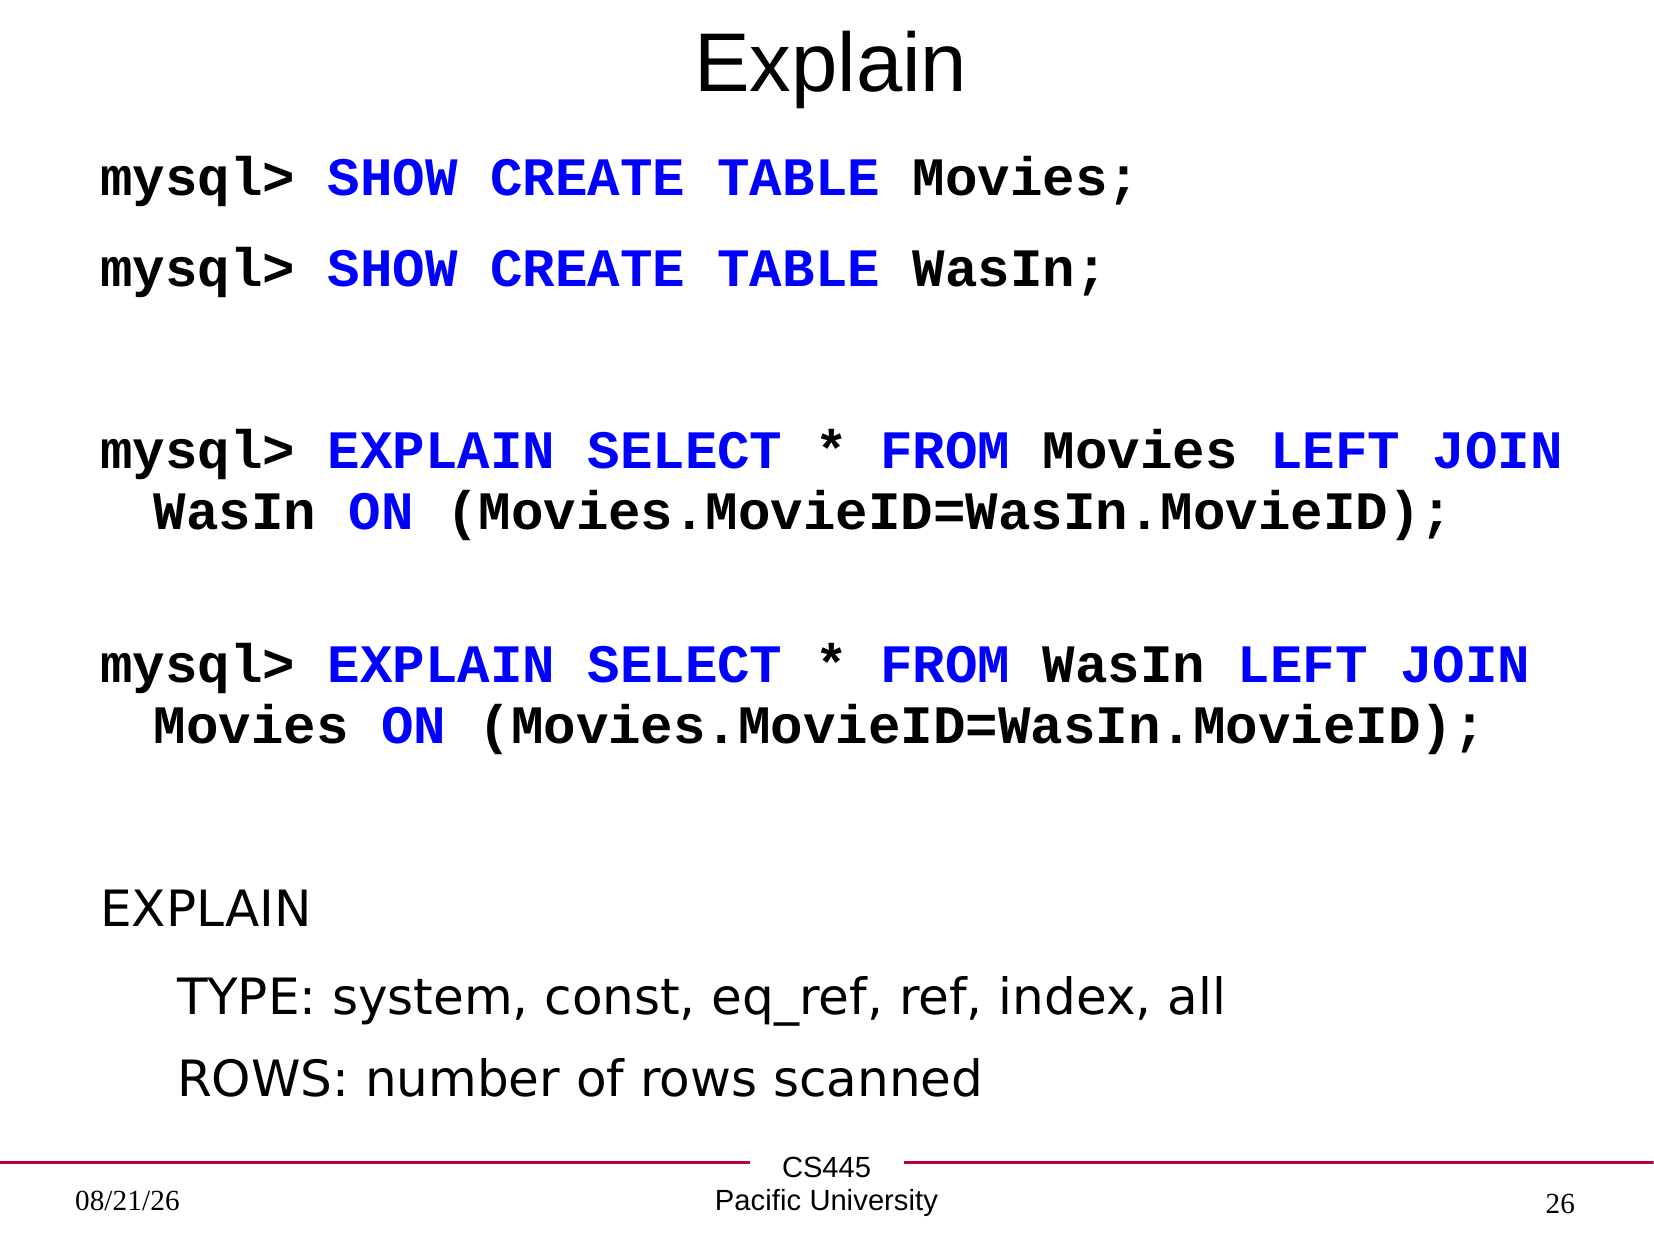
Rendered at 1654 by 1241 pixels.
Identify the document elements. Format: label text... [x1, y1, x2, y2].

list mysql> SHOW CREATE TABLE Movies; mysql> SHOW CREATE TABLE WasIn; mysql> EXPLAIN SELECT * FROM Movies LEFT JOIN WasIn ON (Movies.MovieID=WasIn.MovieID); mysql> EXPLAIN SELECT * FROM WasIn LEFT JOIN Movies ON (Movies.MovieID=WasIn.MovieID); EXPLAIN TYPE: system, const, eq_ref, ref, index, all ROWS: number of rows scanned [82, 150, 1571, 1111]
title Explain [86, 15, 1576, 109]
